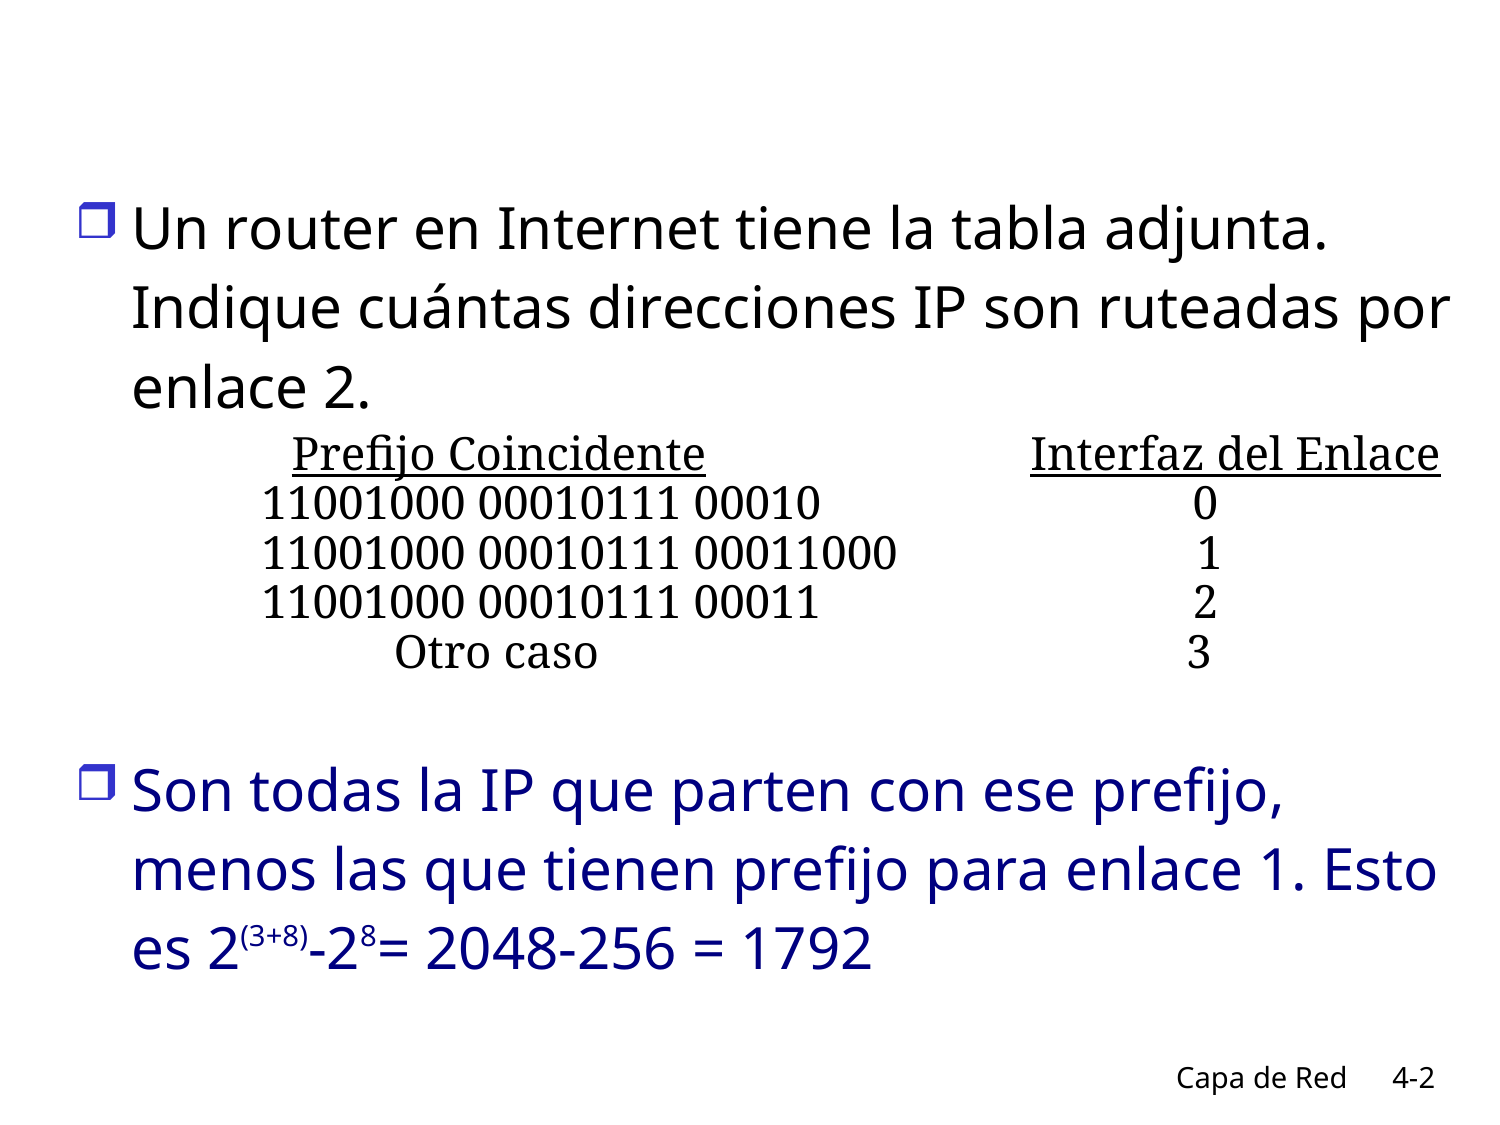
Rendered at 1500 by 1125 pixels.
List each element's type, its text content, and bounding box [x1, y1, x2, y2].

text_box Prefijo Coincidente Interfaz del Enlace 11001000 00010111 00010 0 11001000 00010111 00011000 1 11001000 00010111 00011 2 Otro caso 3 [246, 423, 1456, 686]
list Un router en Internet tiene la tabla adjunta. Indique cuántas direcciones IP son ruteadas por enlace 2. [75, 187, 1463, 589]
list Son todas la IP que parten con ese prefijo, menos las que tienen prefijo para enlace 1. Esto es 2(3+8)-28= 2048-256 = 1792 [75, 748, 1463, 1028]
